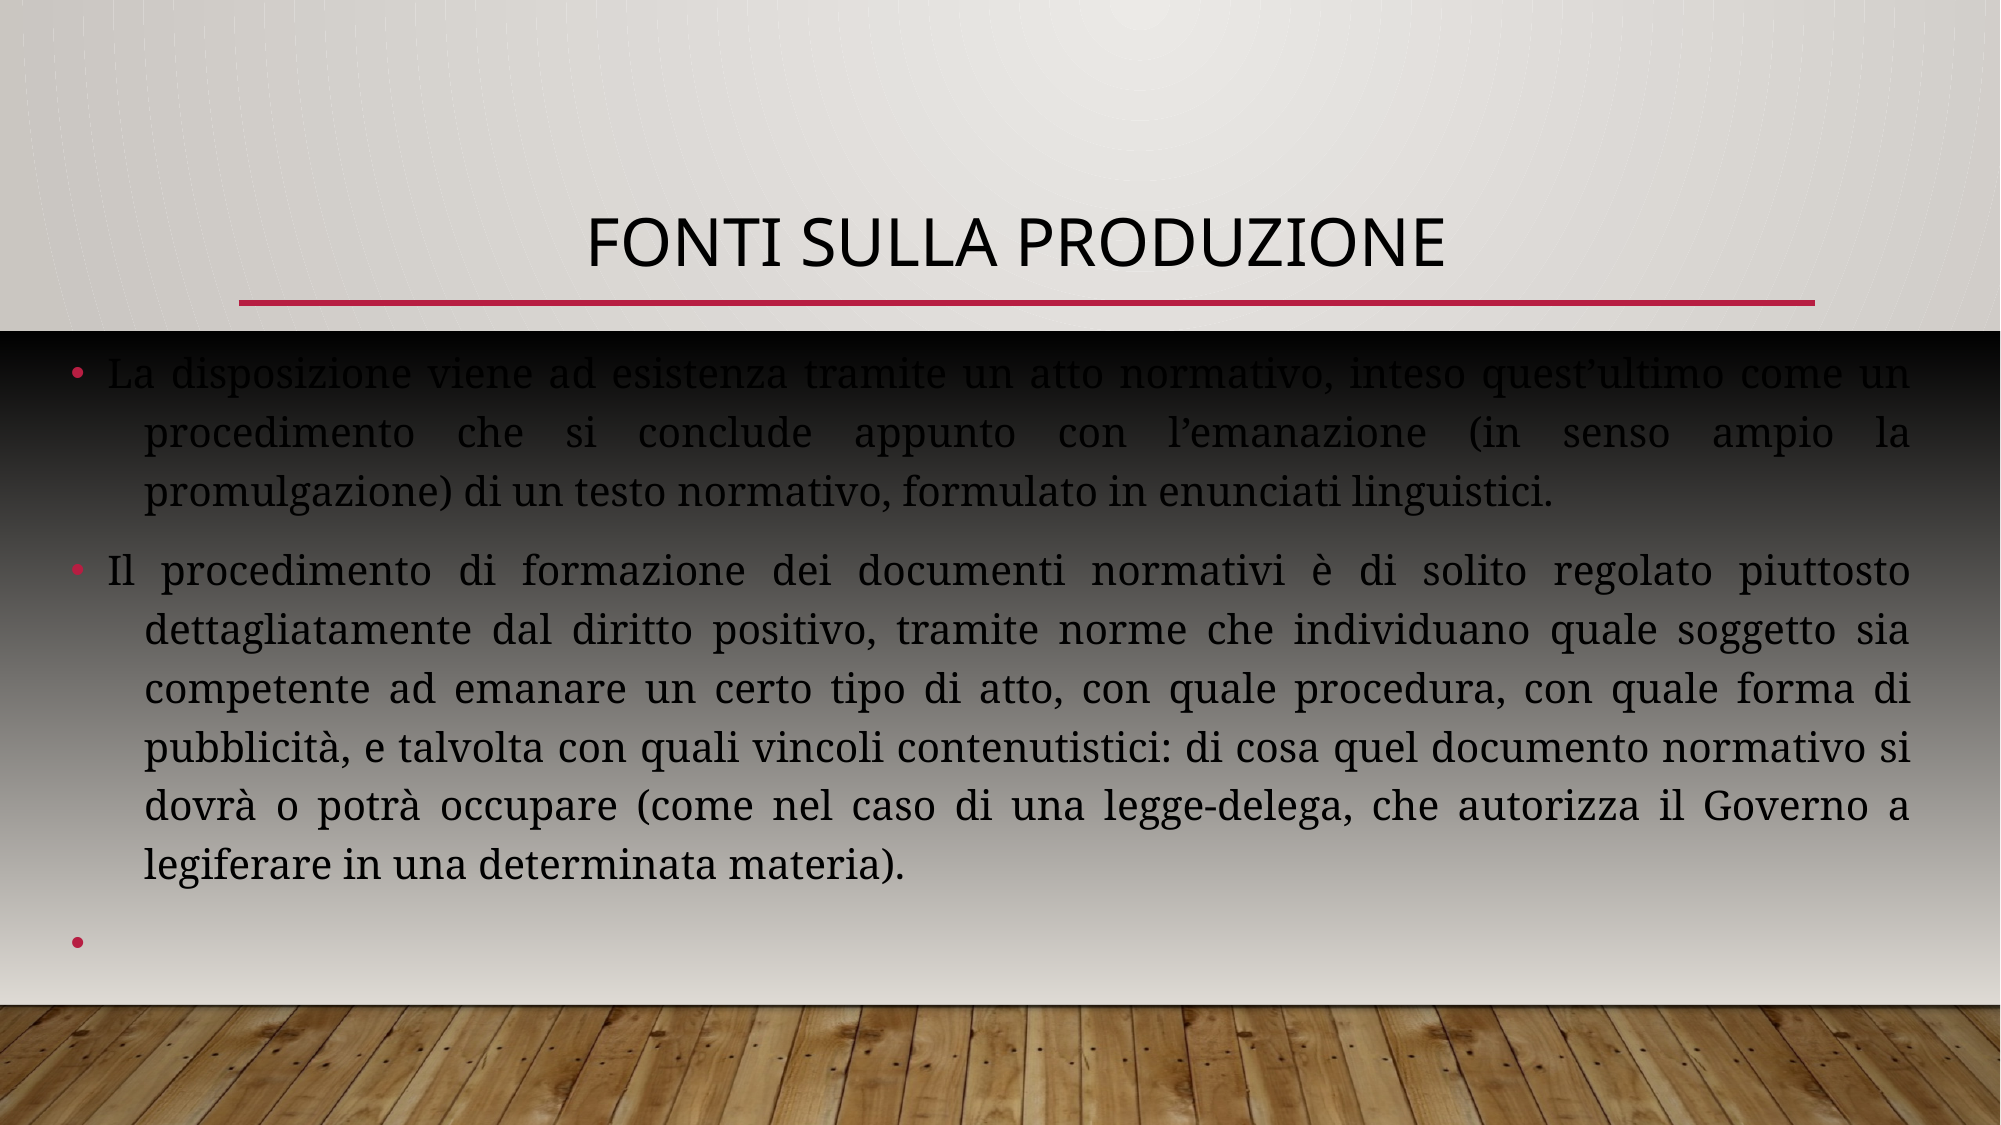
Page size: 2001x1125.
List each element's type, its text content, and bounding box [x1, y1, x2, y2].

list La disposizione viene ad esistenza tramite un atto normativo, inteso quest’ultimo come un procedimento che si conclude appunto con l’emanazione (in senso ampio la promulgazione) di un testo normativo, formulato in enunciati linguistici. Il procedimento di formazione dei documenti normativi è di solito regolato piuttosto dettagliatamente dal diritto positivo, tramite norme che individuano quale soggetto sia competente ad emanare un certo tipo di atto, con quale procedura, con quale forma di pubblicità, e talvolta con quali vincoli contenutistici: di cosa quel documento normativo si dovrà o potrà occupare (come nel caso di una legge-delega, che autorizza il Governo a legiferare in una determinata materia). [55, 330, 1929, 897]
title Fonti sulla produzione [238, 201, 1814, 305]
